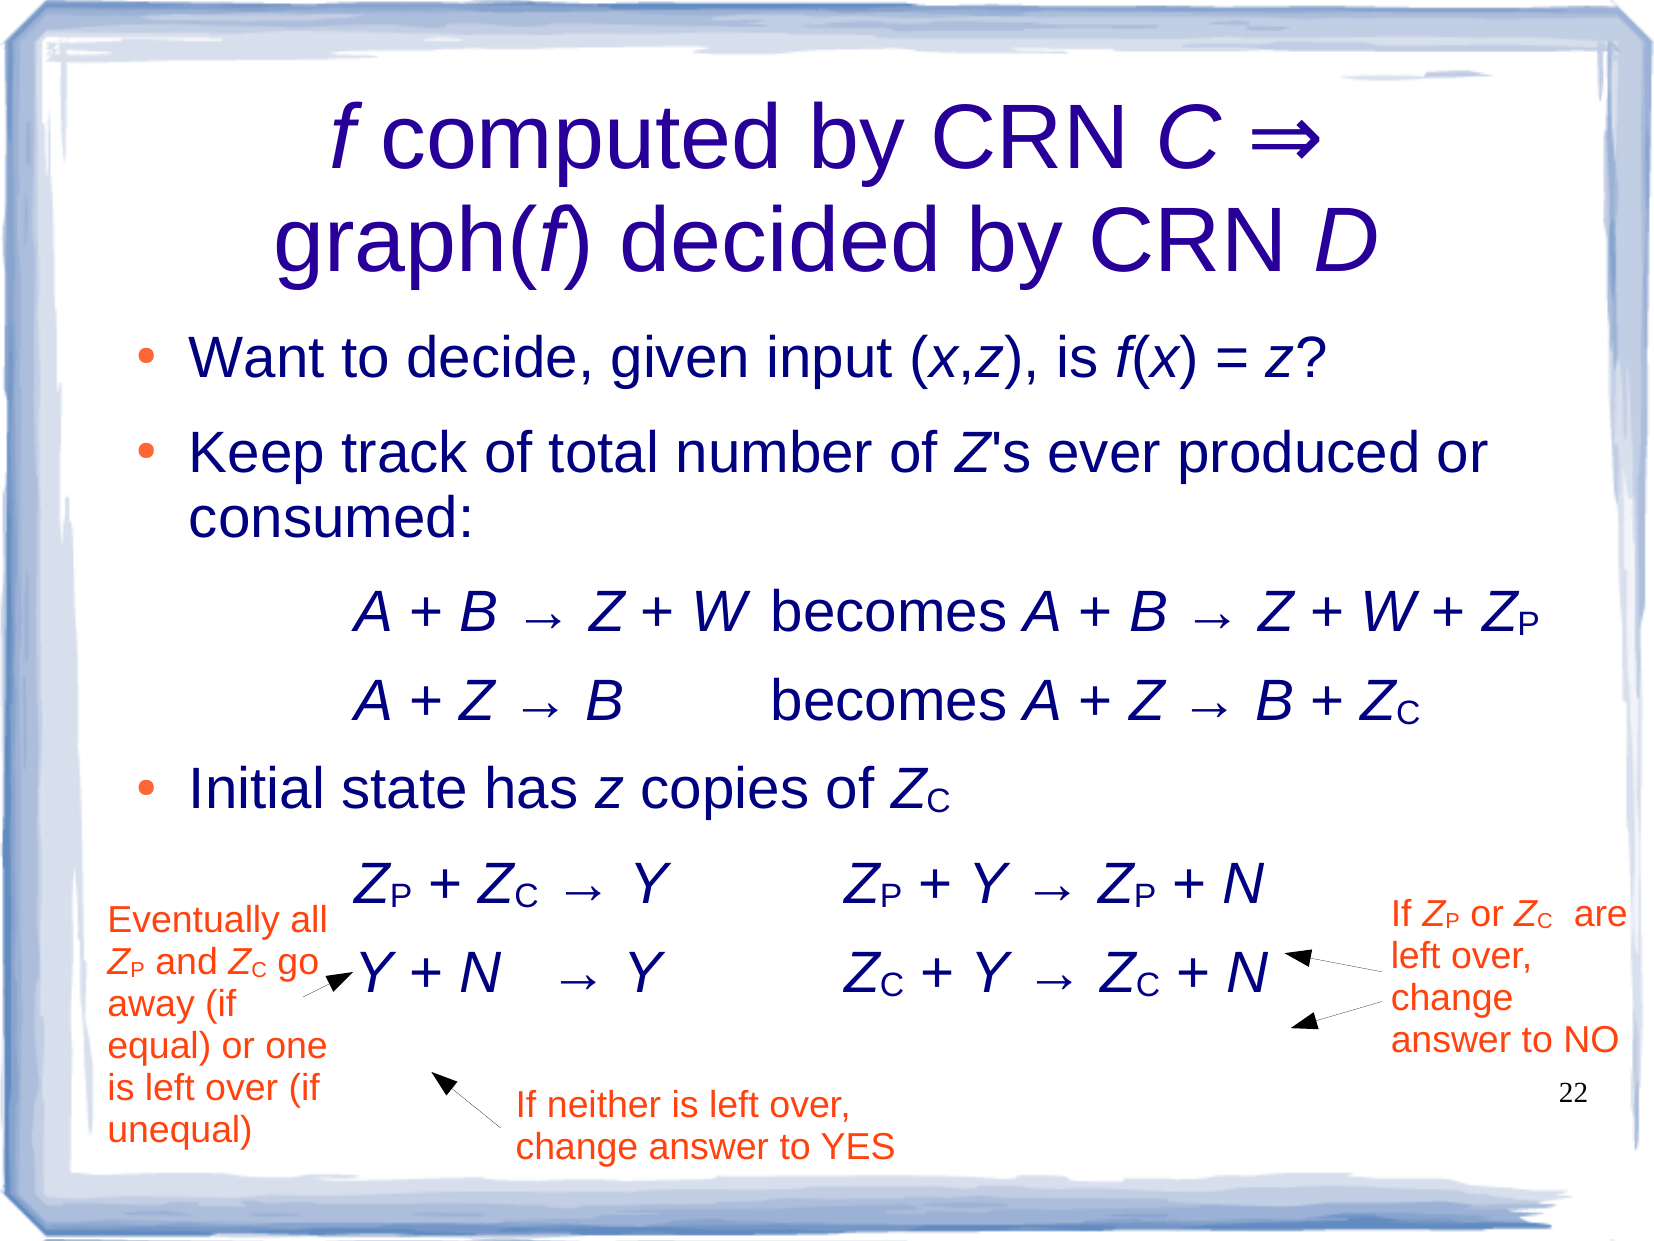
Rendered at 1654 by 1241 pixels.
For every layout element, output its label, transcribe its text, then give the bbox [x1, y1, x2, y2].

list Want to decide, given input (x,z), is f(x) = z? Keep track of total number of Z's ever produced or consumed: A + B → Z + W becomes A + B → Z + W + ZP A + Z → B becomes A + Z → B + ZC Initial state has z copies of ZC ZP + ZC → Y ZP + Y → ZP + N Y + N → Y ZC + Y → ZC + N [118, 324, 1571, 1144]
title f computed by CRN C ⇒ graph(f) decided by CRN D [82, 84, 1571, 292]
picture [0, 0, 1654, 1241]
text_box If ZP or ZC are left over, change answer to NO [1376, 884, 1648, 1081]
text_box Eventually all ZP and ZC go away (if equal) or one is left over (if unequal) [92, 891, 349, 1171]
text_box If neither is left over, change answer to YES [500, 1075, 926, 1175]
